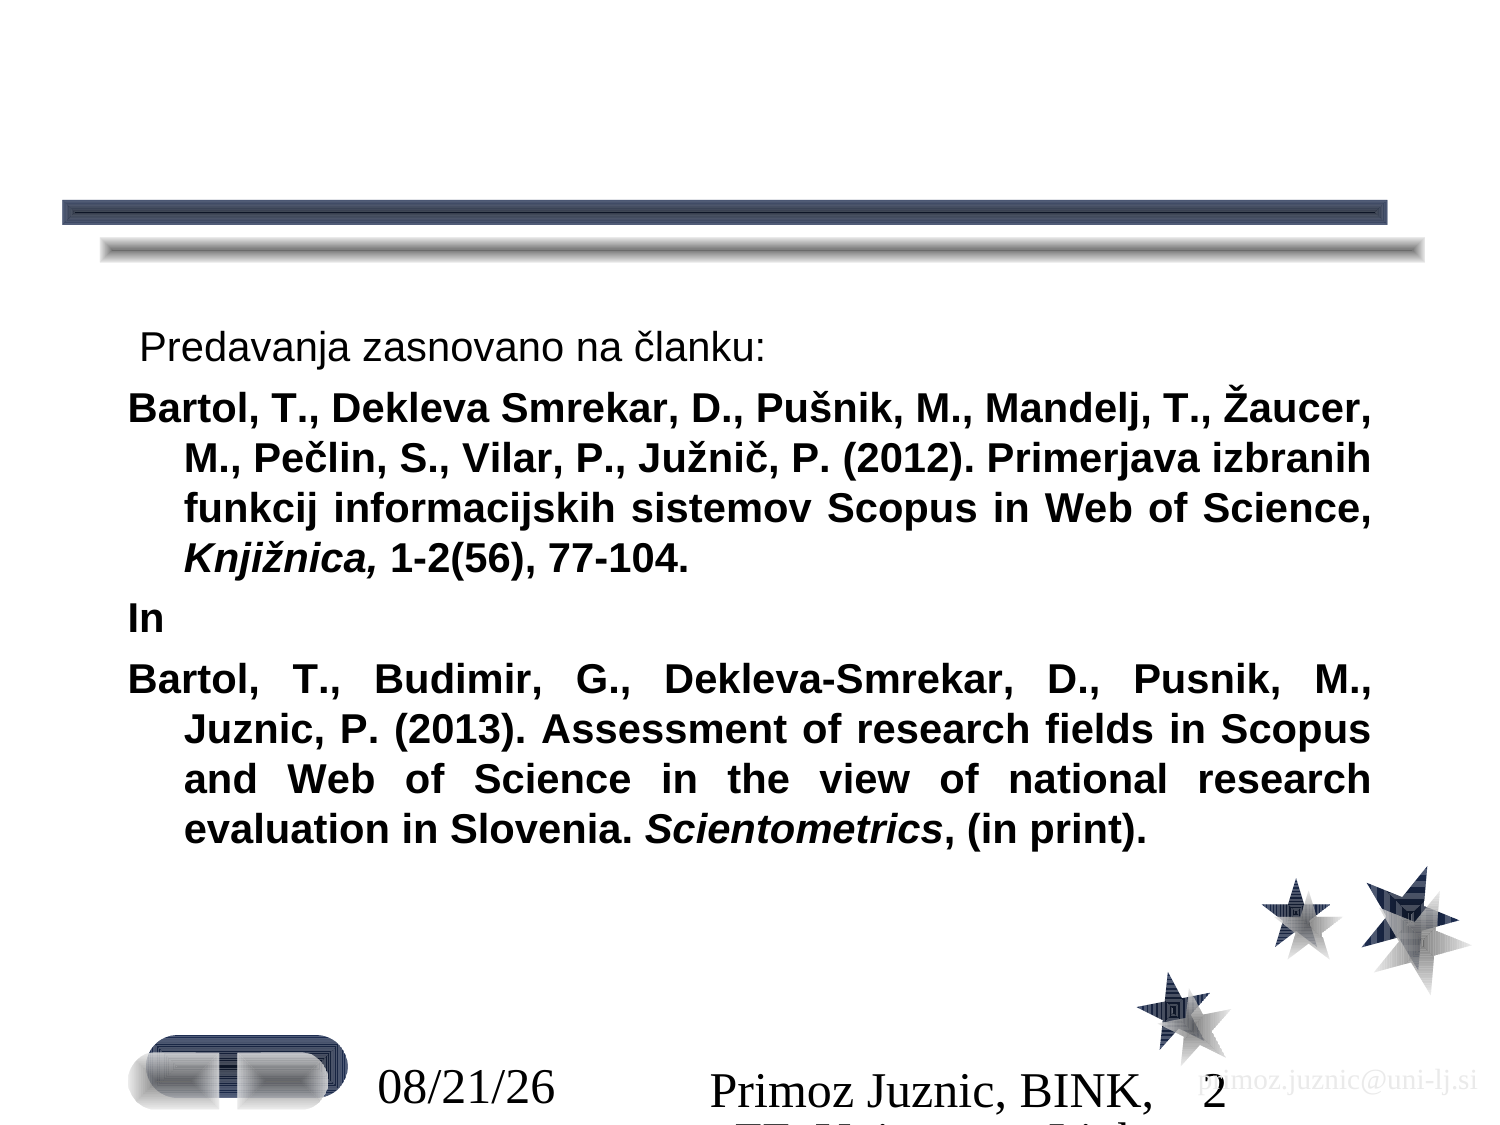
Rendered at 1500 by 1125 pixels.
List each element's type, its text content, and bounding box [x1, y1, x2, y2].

list Predavanja zasnovano na članku: Bartol, T., Dekleva Smrekar, D., Pušnik, M., Mandelj, T., Žaucer, M., Pečlin, S., Vilar, P., Južnič, P. (2012). Primerjava izbranih funkcij informacijskih sistemov Scopus in Web of Science, Knjižnica, 1-2(56), 77-104. In Bartol, T., Budimir, G., Dekleva-Smrekar, D., Pusnik, M., Juznic, P. (2013). Assessment of research fields in Scopus and Web of Science in the view of national research evaluation in Slovenia. Scientometrics, (in print). [112, 312, 1388, 988]
